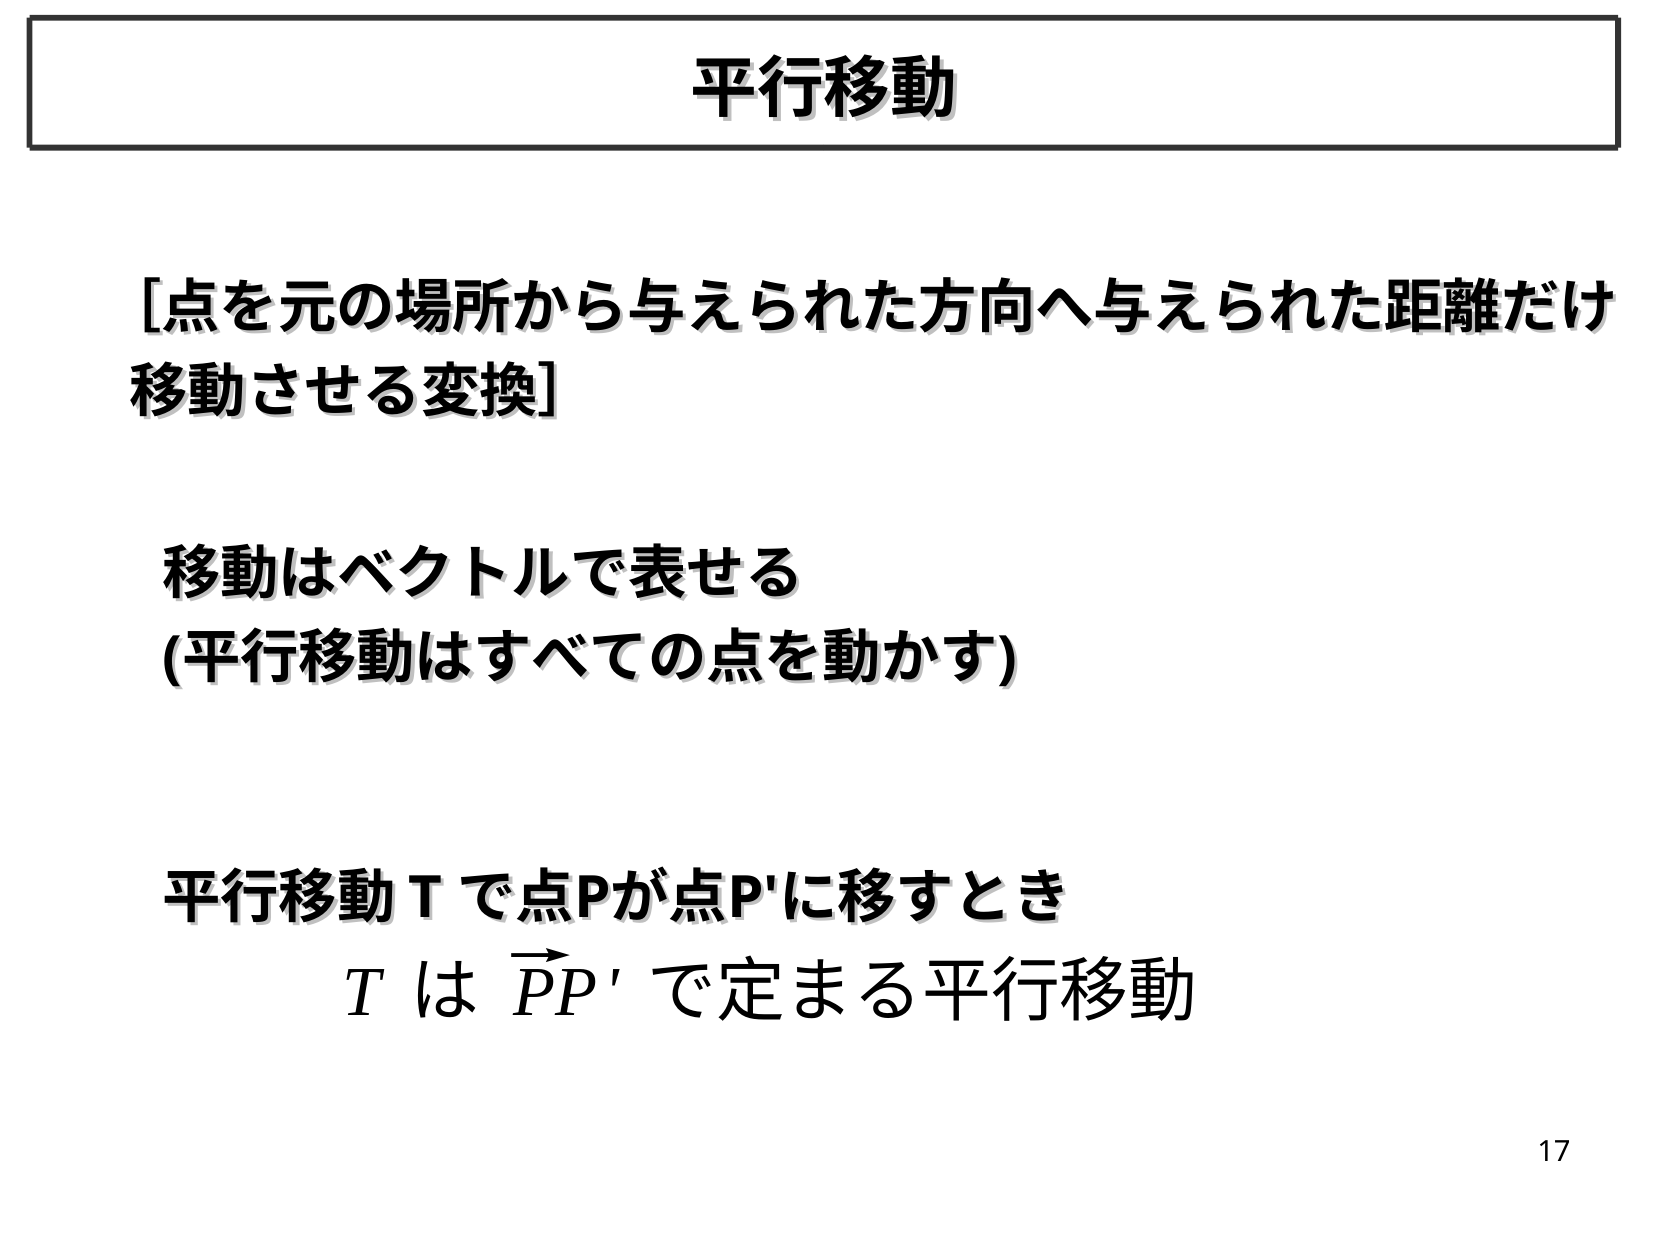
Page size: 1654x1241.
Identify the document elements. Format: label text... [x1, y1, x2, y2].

text_box 平行移動 [29, 17, 1619, 148]
chart [324, 944, 1214, 1034]
text_box 移動はベクトルで表せる (平行移動はすべての点を動かす) [147, 518, 938, 659]
text_box 平行移動 T で点Pが点P'に移すとき [147, 842, 999, 920]
text_box ［点を元の場所から与えられた方向へ与えられた距離だけ 移動させる変換］ [88, 252, 1412, 393]
